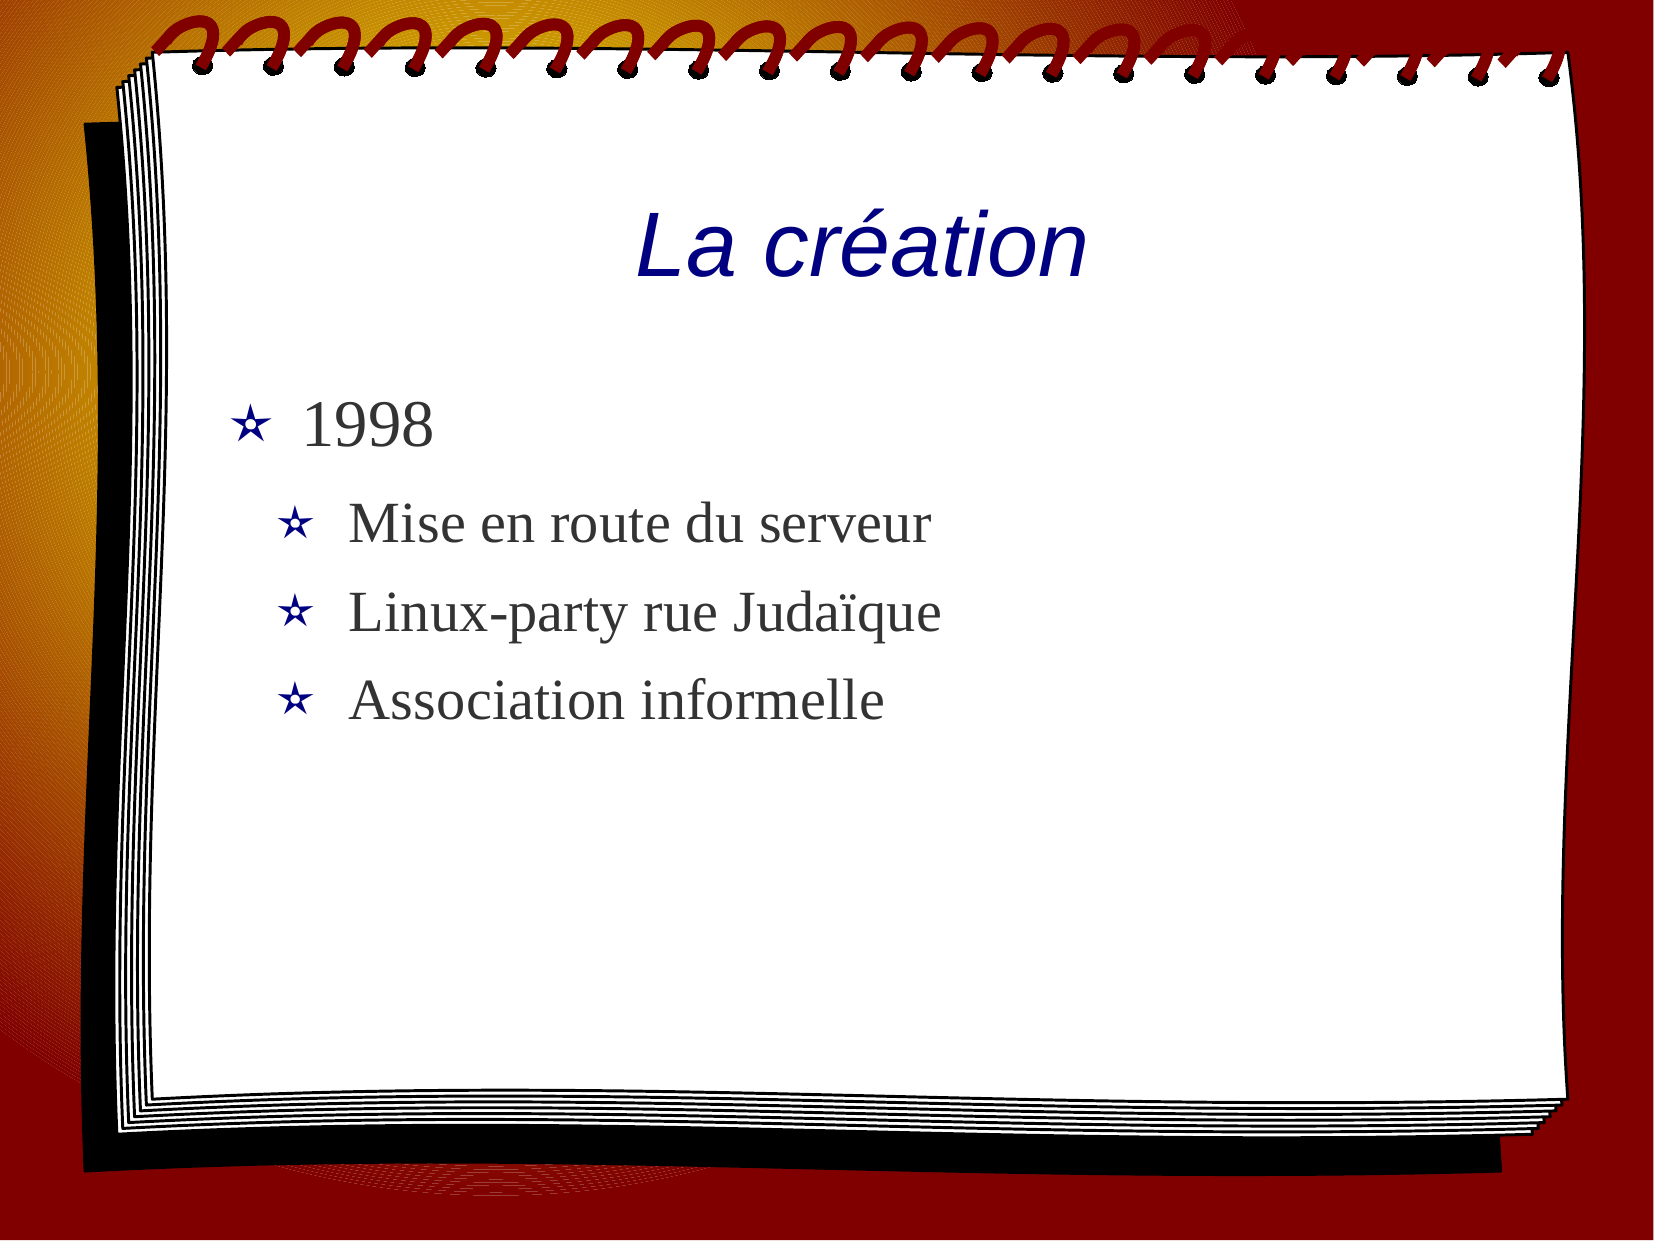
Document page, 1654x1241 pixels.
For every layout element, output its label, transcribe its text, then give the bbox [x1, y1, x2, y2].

list 1998 Mise en route du serveur Linux-party rue Judaïque Association informelle [218, 387, 1511, 1057]
title La création [215, 143, 1511, 346]
